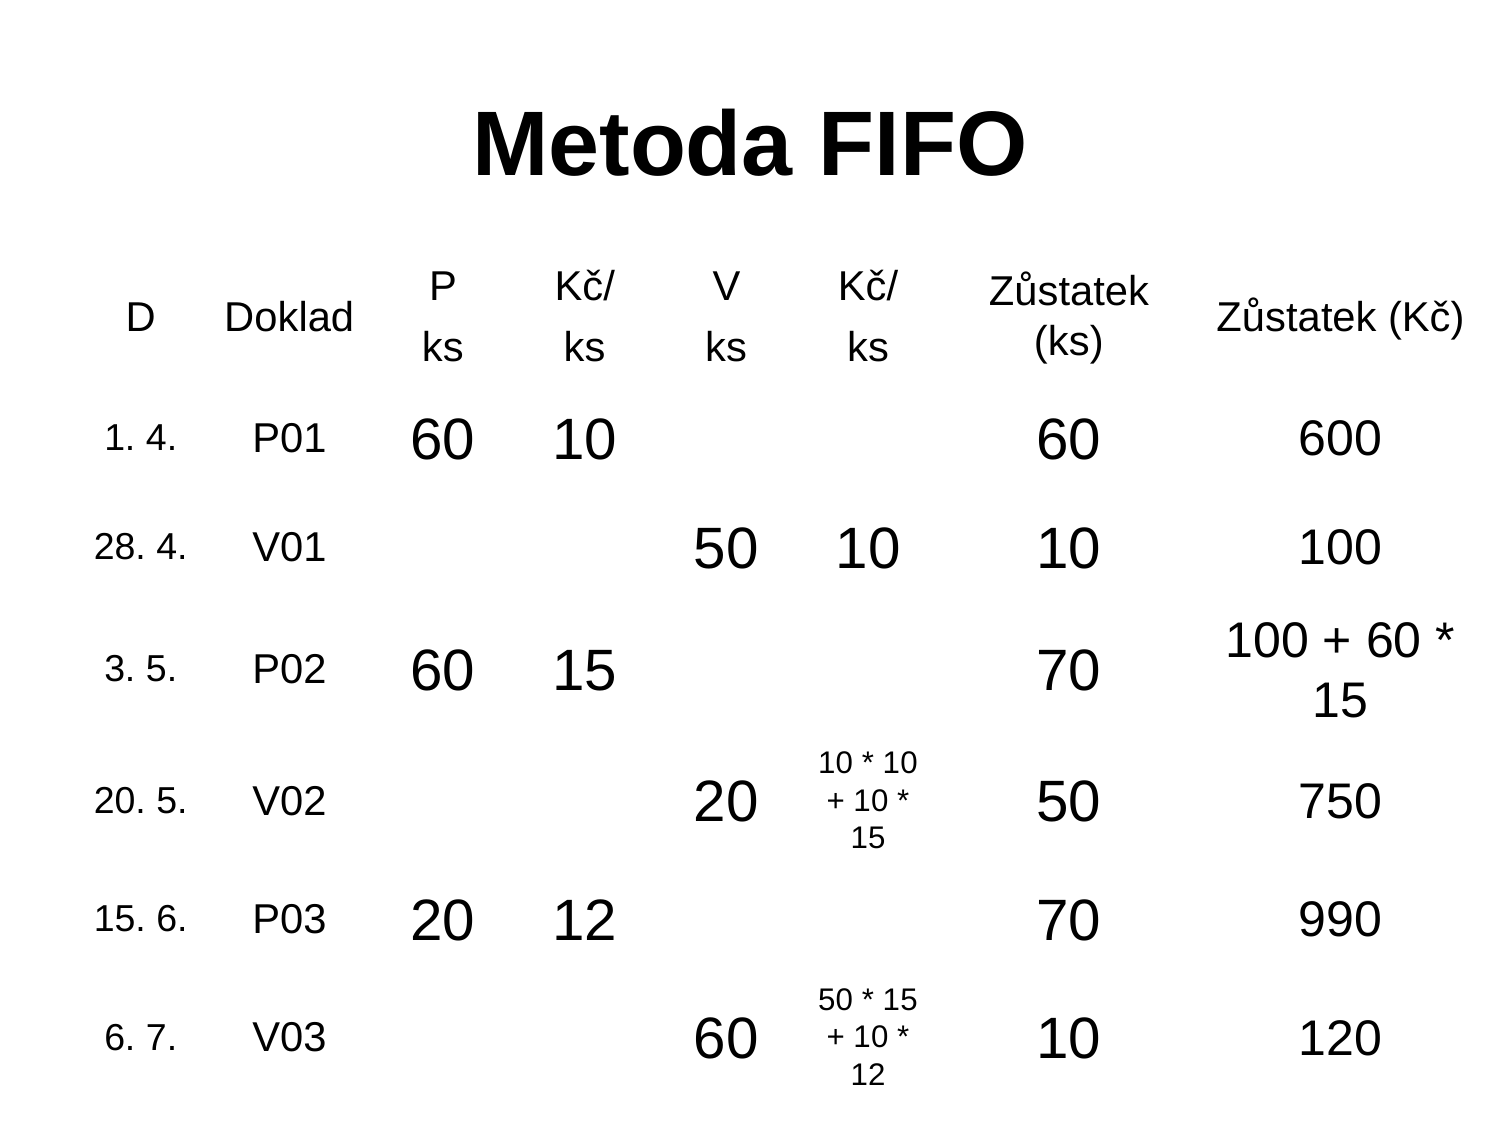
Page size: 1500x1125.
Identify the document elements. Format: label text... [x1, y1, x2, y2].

table_cell 10 [514, 381, 655, 490]
table_cell [514, 490, 655, 599]
table_cell 70 [939, 862, 1199, 971]
table_header V ks [655, 247, 797, 381]
table_cell [655, 599, 797, 735]
table_header P ks [372, 247, 514, 381]
table_cell [514, 971, 655, 1099]
table_cell 10 [939, 490, 1199, 599]
table_cell 10 [797, 490, 939, 599]
table_cell 6. 7. [75, 971, 207, 1099]
table_cell [372, 735, 514, 862]
table_cell [655, 862, 797, 971]
table_cell [514, 735, 655, 862]
table_cell 20. 5. [75, 735, 207, 862]
table_cell 50 * 15 + 10 * 12 [797, 971, 939, 1099]
table_cell 600 [1199, 381, 1482, 490]
table_cell 50 [655, 490, 797, 599]
table_cell 1. 4. [75, 381, 207, 490]
title Metoda FIFO [75, 45, 1426, 233]
table_cell [372, 971, 514, 1099]
table_cell 15. 6. [75, 862, 207, 971]
table_cell V02 [207, 735, 372, 862]
table_cell [797, 381, 939, 490]
table_cell 50 [939, 735, 1199, 862]
table_cell 100 [1199, 490, 1482, 599]
table_cell V01 [207, 490, 372, 599]
table_cell [797, 599, 939, 735]
table_cell 60 [372, 381, 514, 490]
table_cell 3. 5. [75, 599, 207, 735]
table_cell 15 [514, 599, 655, 735]
table_cell [797, 862, 939, 971]
table_header Kč/ ks [797, 247, 939, 381]
table_header Zůstatek (Kč) [1199, 247, 1482, 381]
table_cell 20 [372, 862, 514, 971]
table_cell P03 [207, 862, 372, 971]
table_cell 28. 4. [75, 490, 207, 599]
table_cell 990 [1199, 862, 1482, 971]
table_cell V03 [207, 971, 372, 1099]
table_cell 60 [939, 381, 1199, 490]
table_cell [372, 490, 514, 599]
table_cell [655, 381, 797, 490]
table_cell 100 + 60 * 15 [1199, 599, 1482, 735]
table_cell 10 [939, 971, 1199, 1099]
table_cell 70 [939, 599, 1199, 735]
table_cell P01 [207, 381, 372, 490]
table_cell 750 [1199, 735, 1482, 862]
table_cell P02 [207, 599, 372, 735]
table_cell 10 * 10 + 10 * 15 [797, 735, 939, 862]
table_cell 60 [655, 971, 797, 1099]
table_cell 20 [655, 735, 797, 862]
table_cell 12 [514, 862, 655, 971]
table_header Kč/ ks [514, 247, 655, 381]
table_header D [75, 247, 207, 381]
table_cell 120 [1199, 971, 1482, 1099]
table_header Doklad [207, 247, 372, 381]
table_header Zůstatek (ks) [939, 247, 1199, 381]
table_cell 60 [372, 599, 514, 735]
